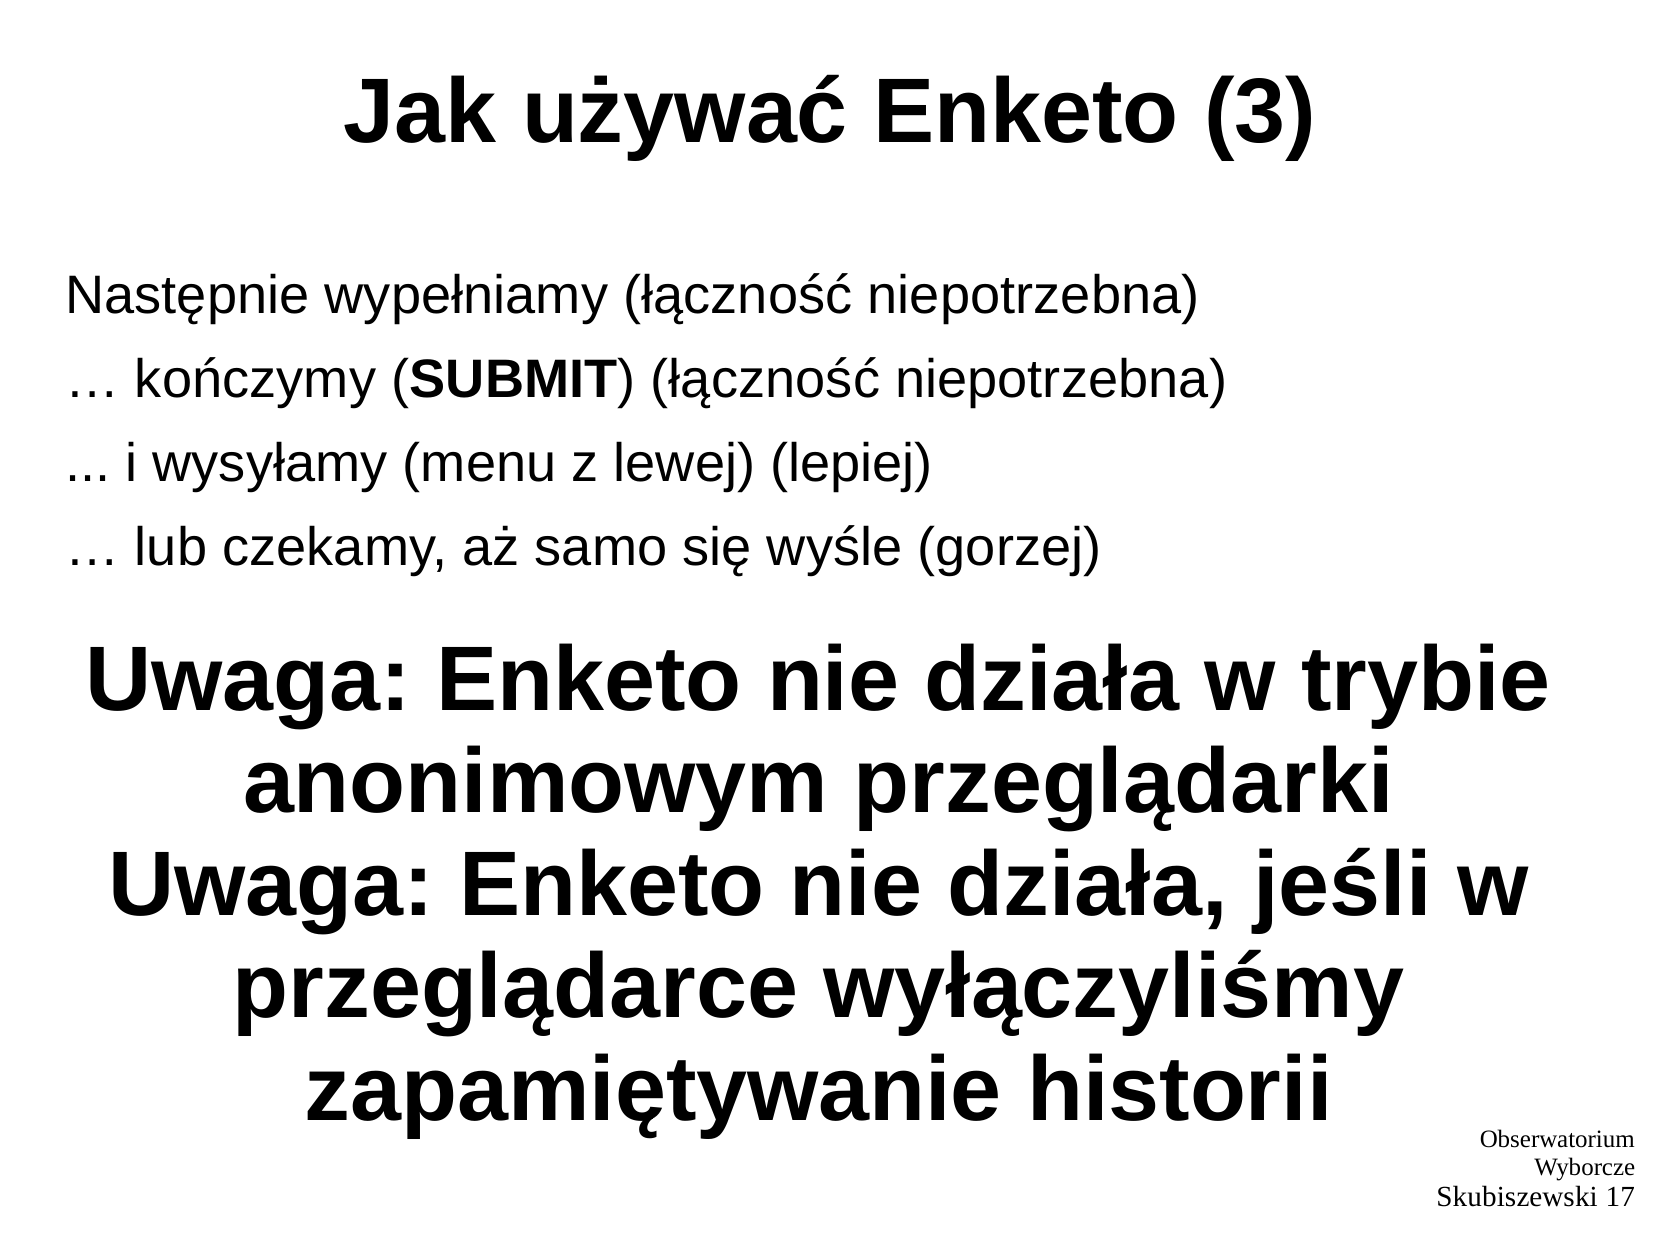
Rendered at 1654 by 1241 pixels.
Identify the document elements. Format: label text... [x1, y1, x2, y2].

title Jak używać Enketo (3) [86, 60, 1575, 180]
title Uwaga: Enketo nie działa w trybie anonimowym przeglądarki Uwaga: Enketo nie działa, jeśli w przeglądarce wyłączyliśmy zapamiętywanie historii [75, 627, 1564, 1141]
list Następnie wypełniamy (łączność niepotrzebna) … kończymy (SUBMIT) (łączność niepotrzebna) ... i wysyłamy (menu z lewej) (lepiej) … lub czekamy, aż samo się wyśle (gorzej) [30, 180, 1583, 1156]
